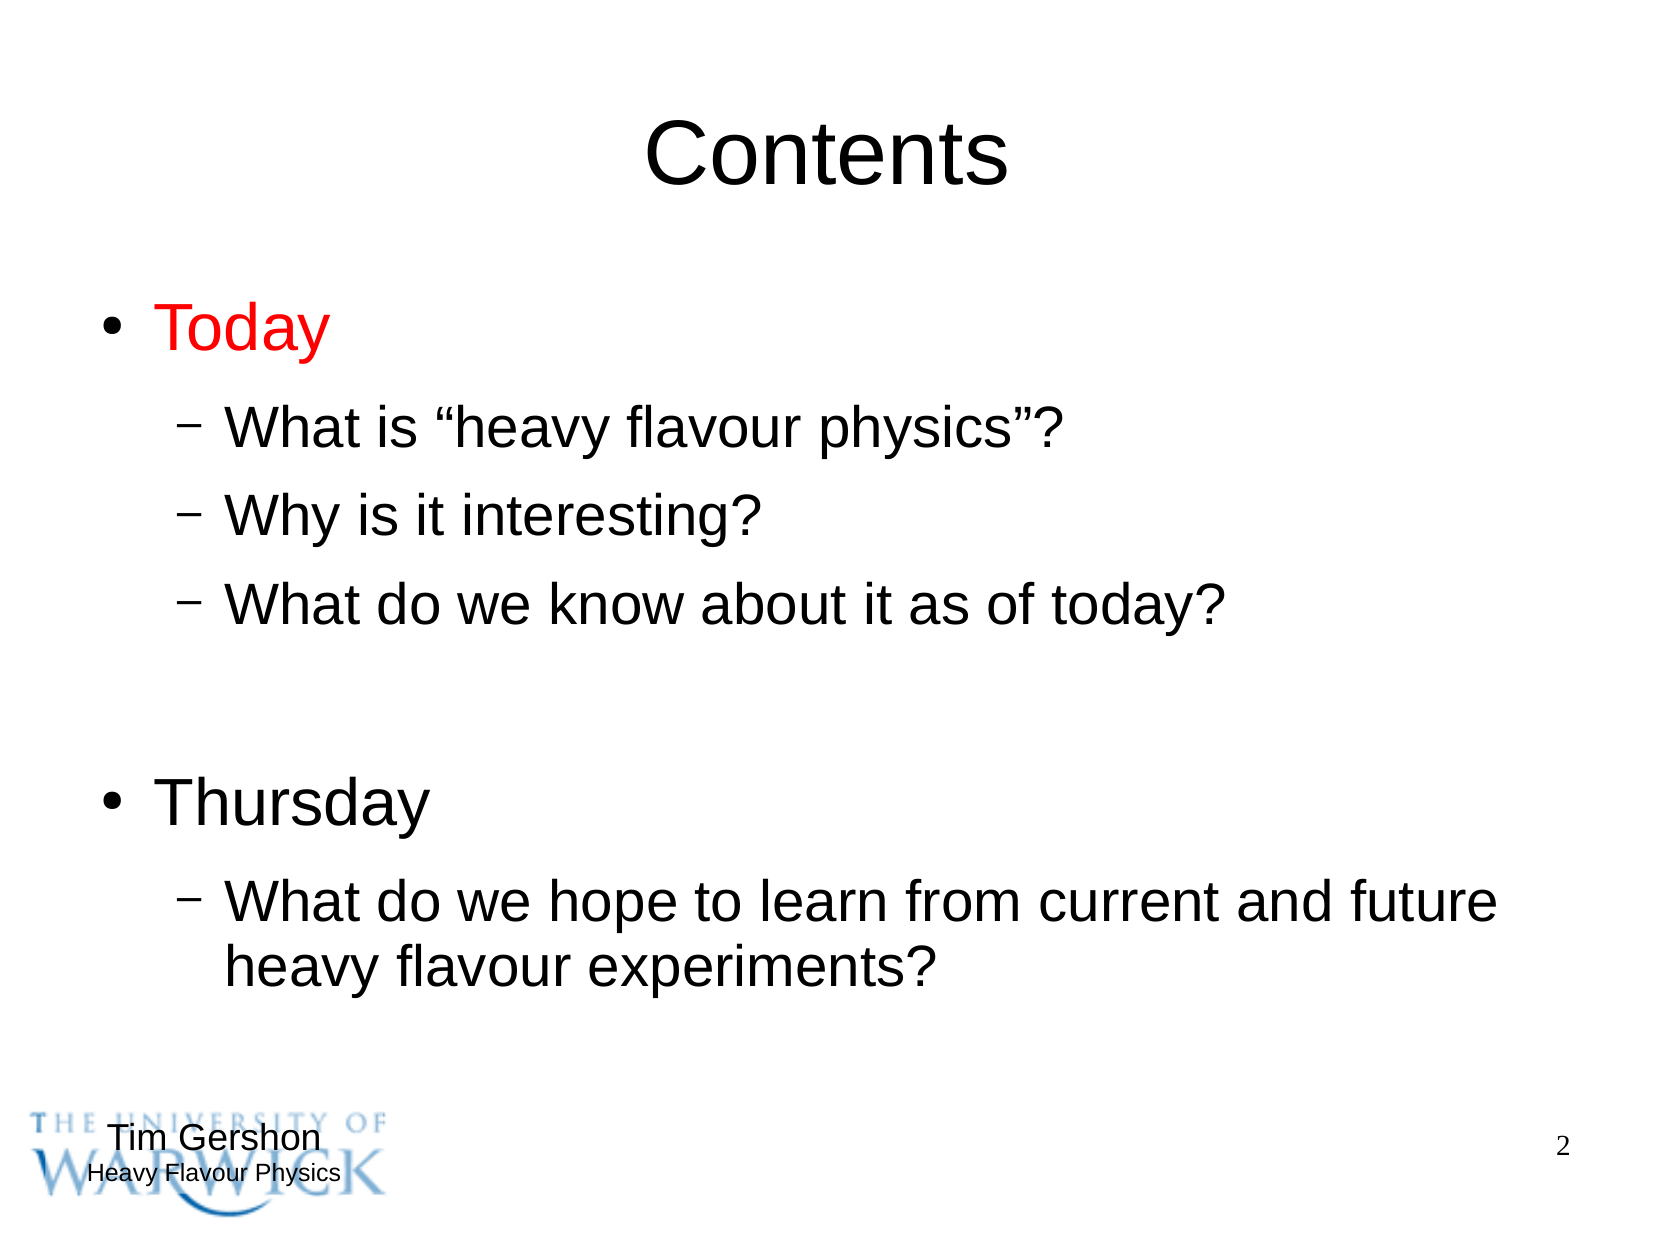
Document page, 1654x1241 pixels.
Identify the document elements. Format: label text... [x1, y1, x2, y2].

text_box Tim Gershon Heavy Flavour Physics [45, 1108, 383, 1194]
picture [19, 1106, 406, 1232]
list Today What is “heavy flavour physics”? Why is it interesting? What do we know about it as of today? Thursday What do we hope to learn from current and future heavy flavour experiments? [82, 290, 1571, 1094]
title Contents [82, 49, 1571, 257]
